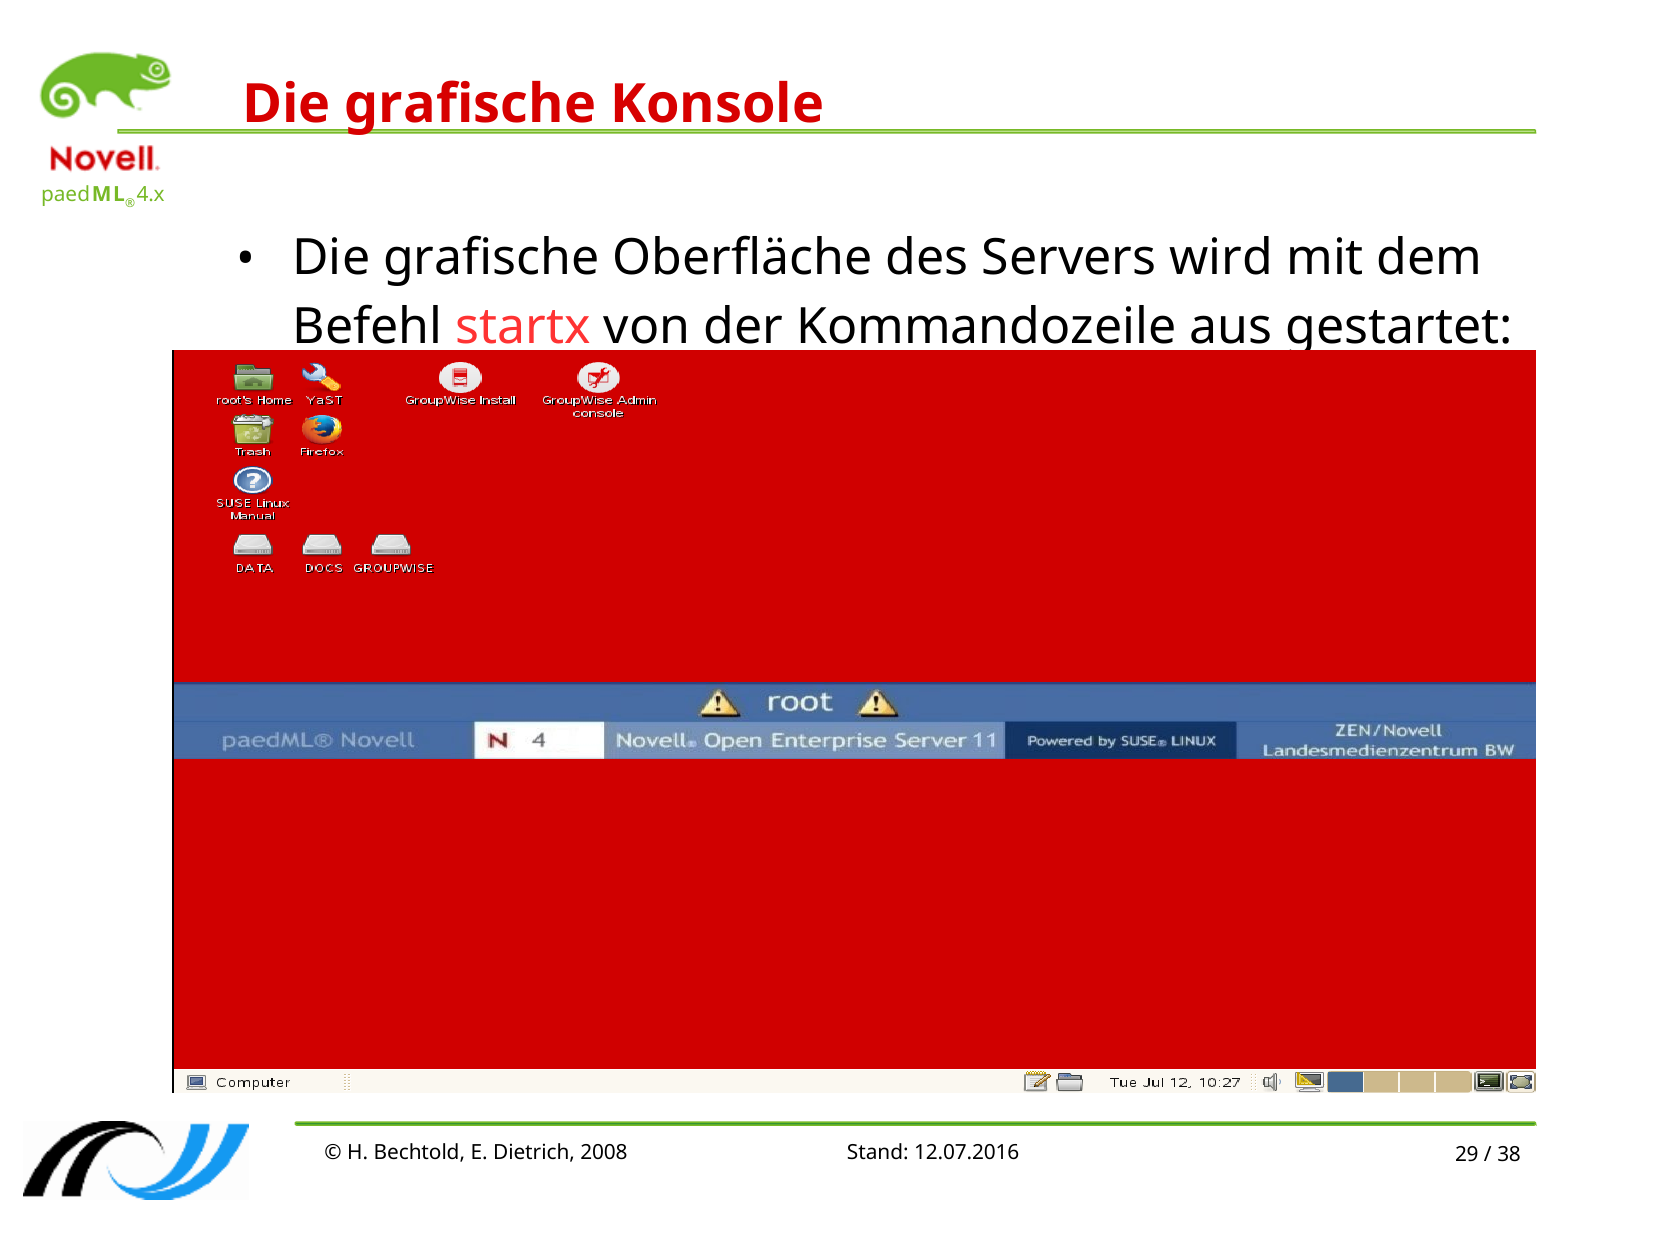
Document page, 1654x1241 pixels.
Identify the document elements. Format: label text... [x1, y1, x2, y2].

title Die grafische Konsole [242, 68, 1577, 135]
picture [23, 1121, 249, 1200]
picture [172, 350, 1536, 1093]
list Die grafische Oberfläche des Servers wird mit dem Befehl startx von der Kommandozeile aus gestartet: [236, 221, 1565, 355]
picture [26, 35, 184, 193]
